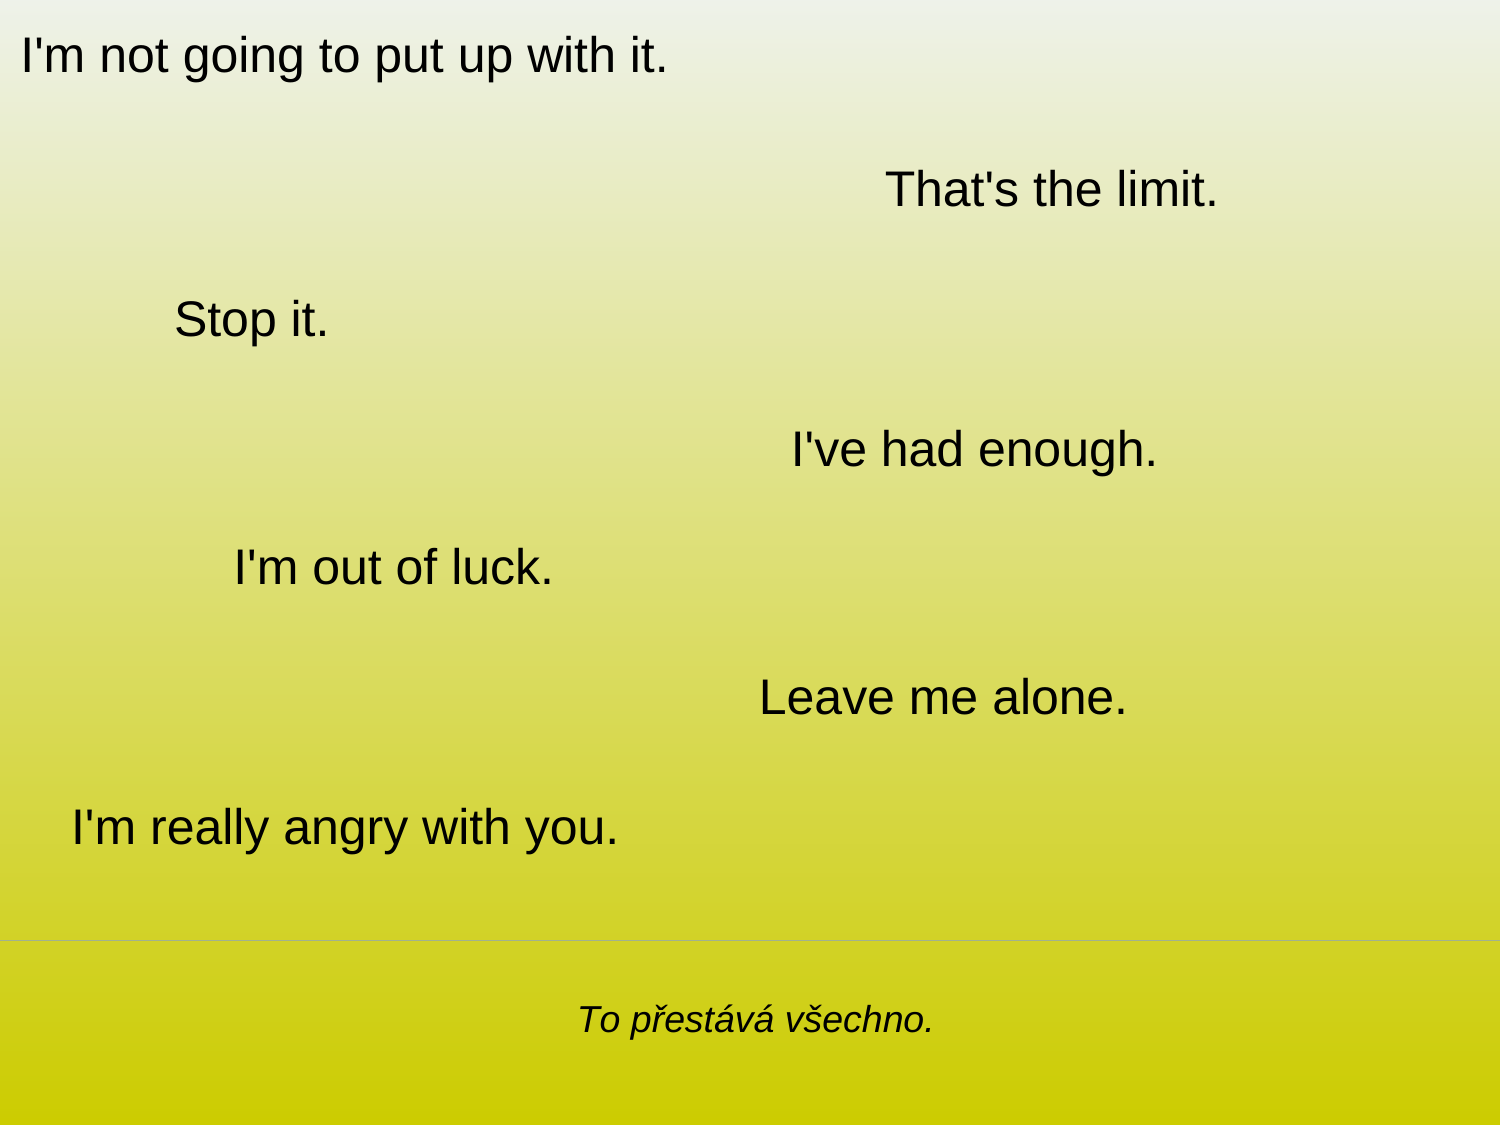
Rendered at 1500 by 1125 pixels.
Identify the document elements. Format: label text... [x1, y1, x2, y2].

text_box To přestává všechno. [549, 987, 963, 1049]
text_box I'm out of luck. [218, 527, 585, 603]
text_box I'm not going to put up with it. [5, 14, 691, 90]
text_box Stop it. [159, 278, 727, 355]
text_box I've had enough. [775, 408, 1174, 485]
text_box I'm really angry with you. [56, 786, 635, 863]
text_box That's the limit. [870, 148, 1235, 225]
text_box Leave me alone. [744, 656, 1152, 733]
